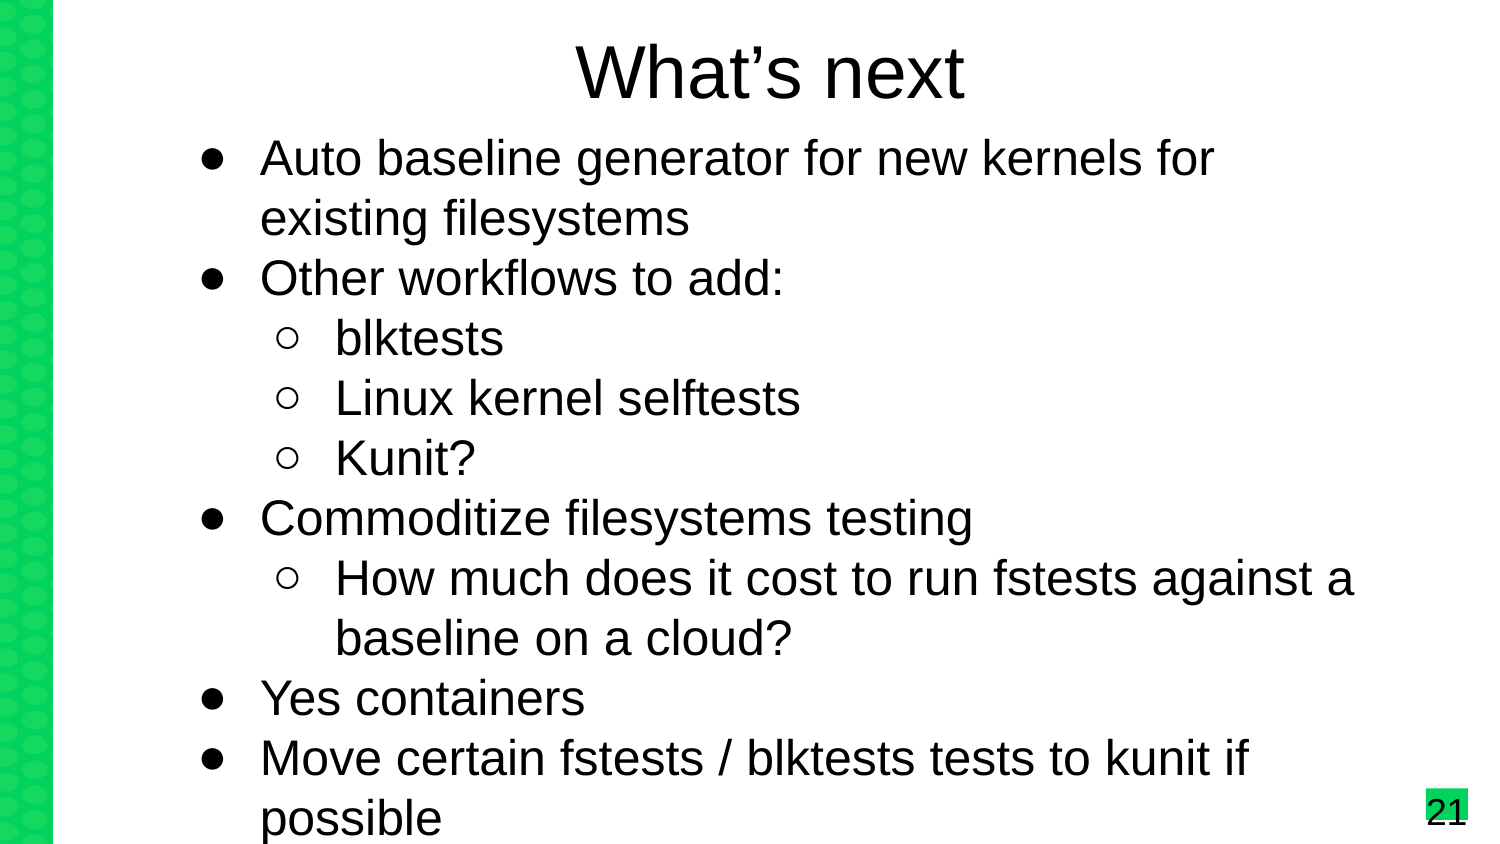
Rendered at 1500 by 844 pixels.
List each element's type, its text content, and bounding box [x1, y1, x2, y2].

text_box <number> [1425, 788, 1468, 820]
picture [0, 0, 53, 844]
text_box Auto baseline generator for new kernels for existing filesystems Other workflows to add: blktests Linux kernel selftests Kunit? Commoditize filesystems testing How much does it cost to run fstests against a baseline on a cloud? Yes containers Move certain fstests / blktests tests to kunit if possible [169, 118, 1371, 777]
text_box What’s next [143, 15, 1397, 138]
